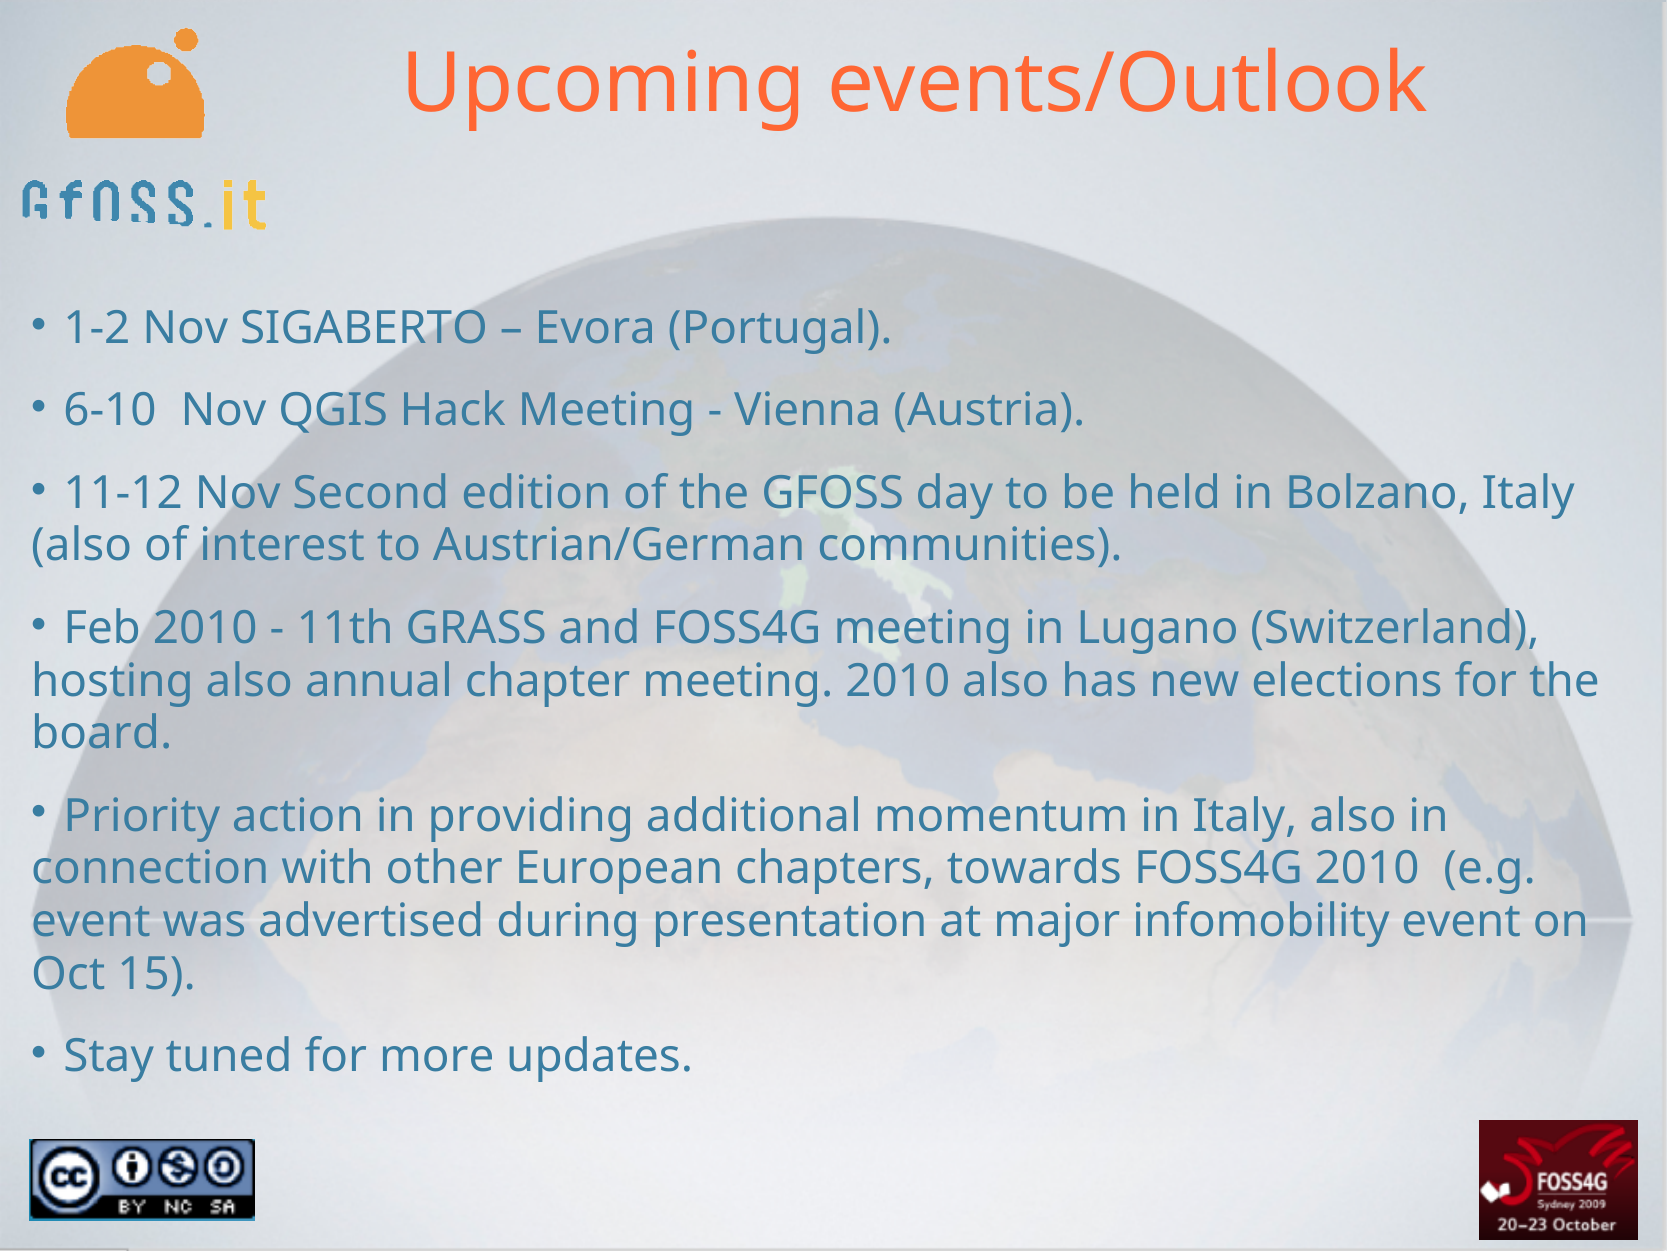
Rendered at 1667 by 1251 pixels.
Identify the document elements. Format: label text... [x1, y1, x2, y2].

picture [0, 0, 1667, 1251]
text_box Upcoming events/Outlook [276, 23, 1566, 143]
text_box 1-2 Nov SIGABERTO – Evora (Portugal). 6-10 Nov QGIS Hack Meeting - Vienna (Austria). 11-12 Nov Second edition of the GFOSS day to be held in Bolzano, Italy (also of interest to Austrian/German communities). Feb 2010 - 11th GRASS and FOSS4G meeting in Lugano (Switzerland), hosting also annual chapter meeting. 2010 also has new elections for the board. Priority action in providing additional momentum in Italy, also in connection with other European chapters, towards FOSS4G 2010 (e.g. event was advertised during presentation at major infomobility event on Oct 15). Stay tuned for more updates. [31, 216, 1632, 1084]
